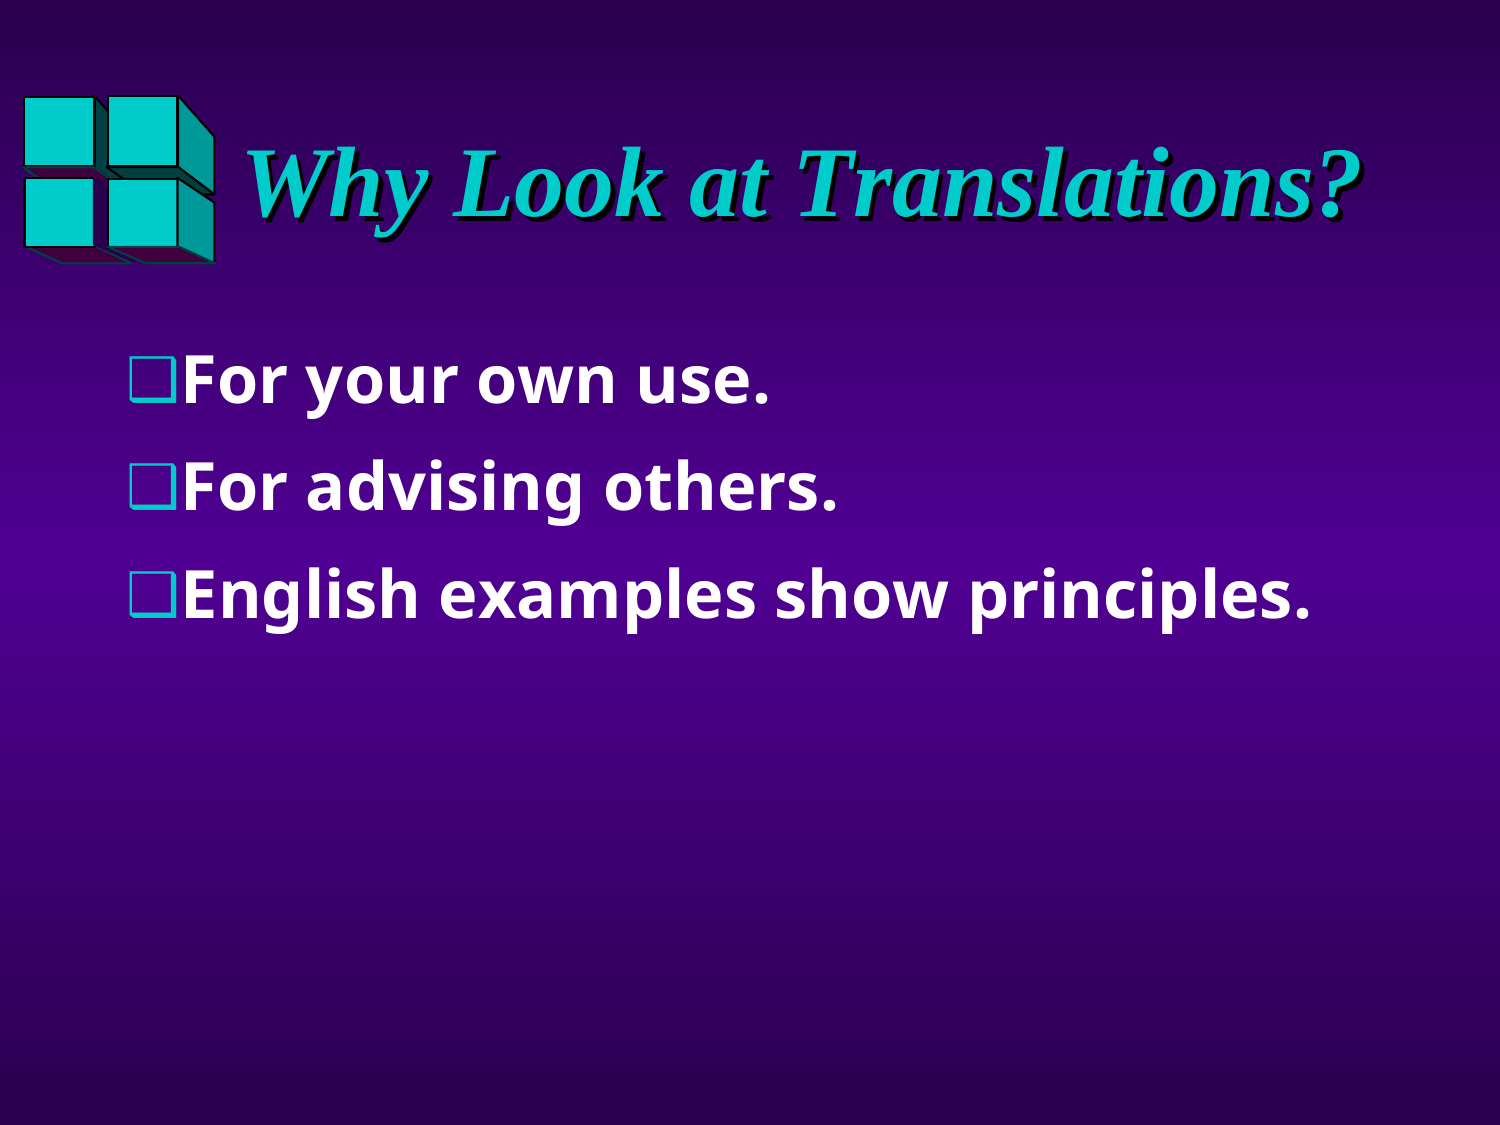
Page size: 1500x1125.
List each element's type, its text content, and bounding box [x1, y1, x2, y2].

list For your own use. For advising others. English examples show principles. [112, 324, 1388, 1001]
title Why Look at Translations? [224, 78, 1388, 288]
